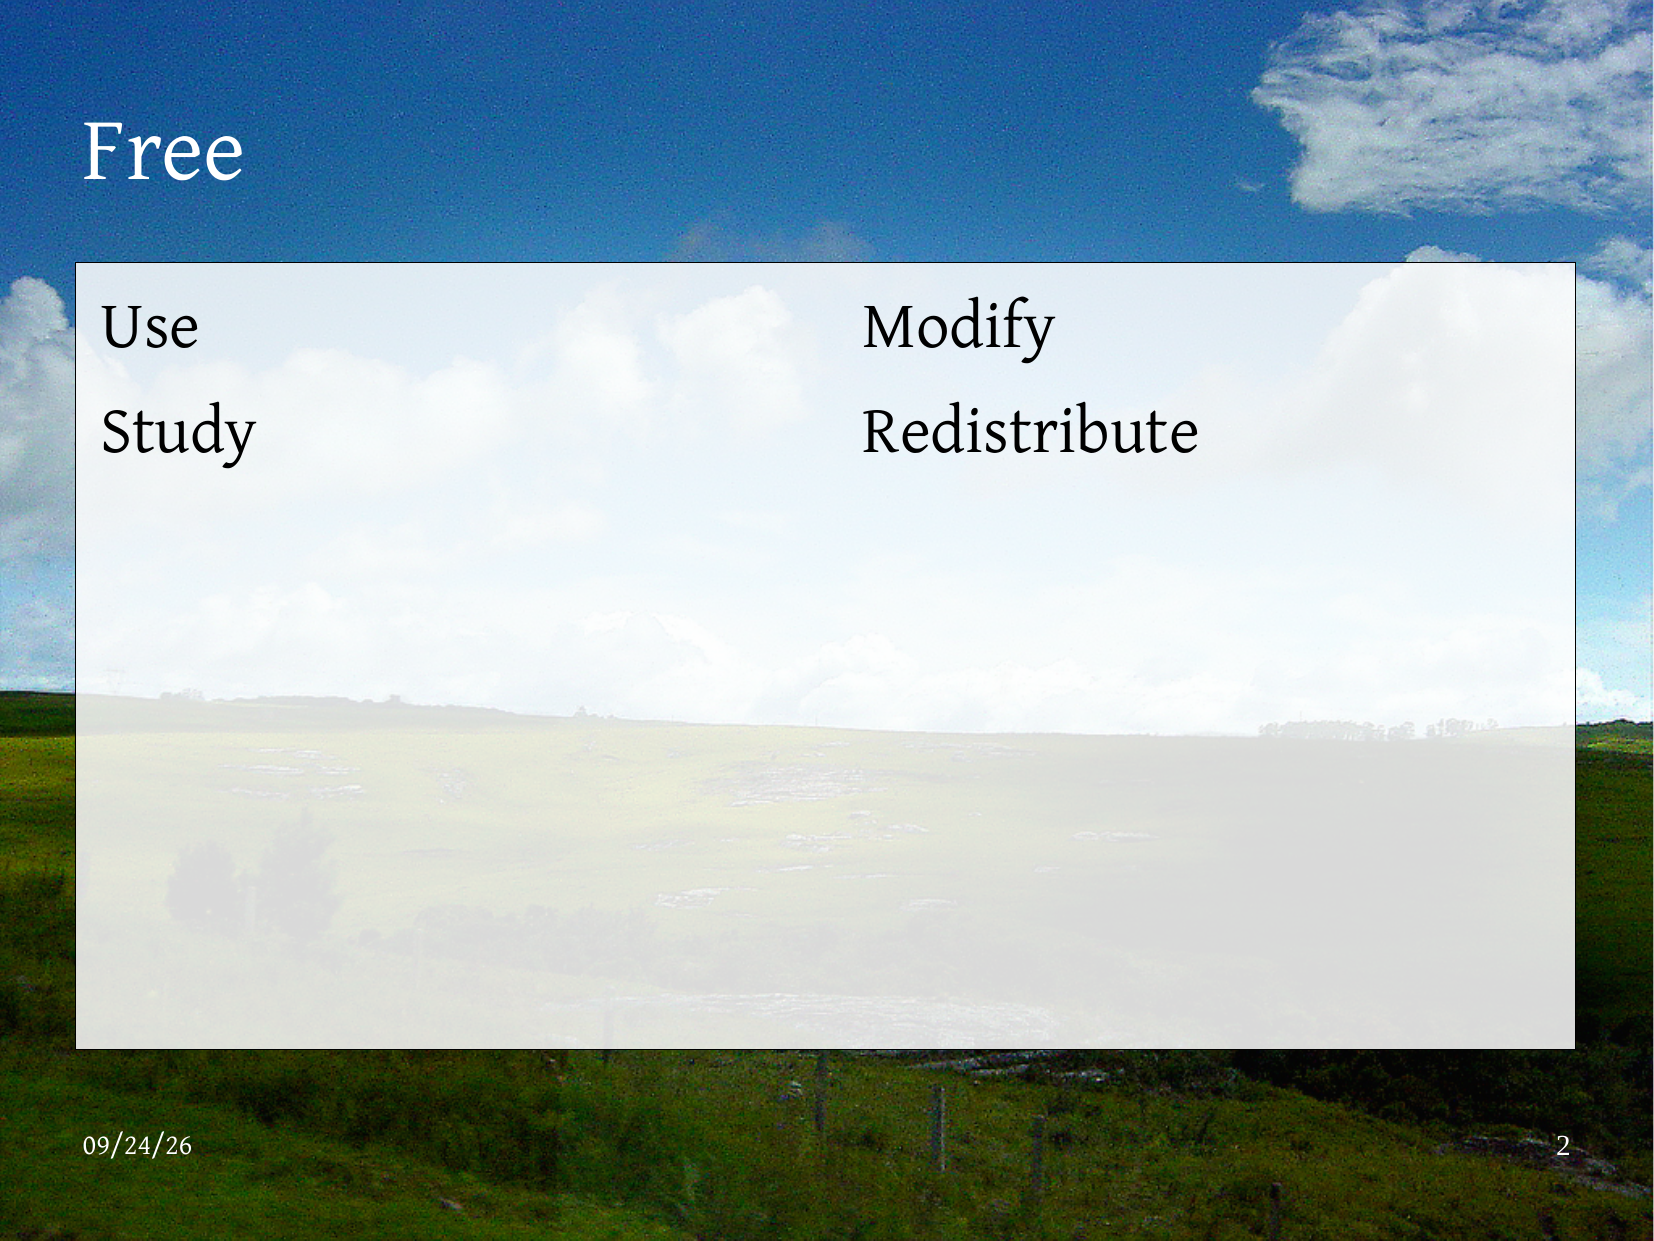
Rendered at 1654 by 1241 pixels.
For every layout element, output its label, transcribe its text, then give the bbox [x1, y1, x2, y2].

list Use Study [82, 290, 809, 1109]
picture [0, 0, 1654, 1241]
title Free [82, 49, 1571, 257]
list Modify Redistribute [845, 290, 1572, 1094]
